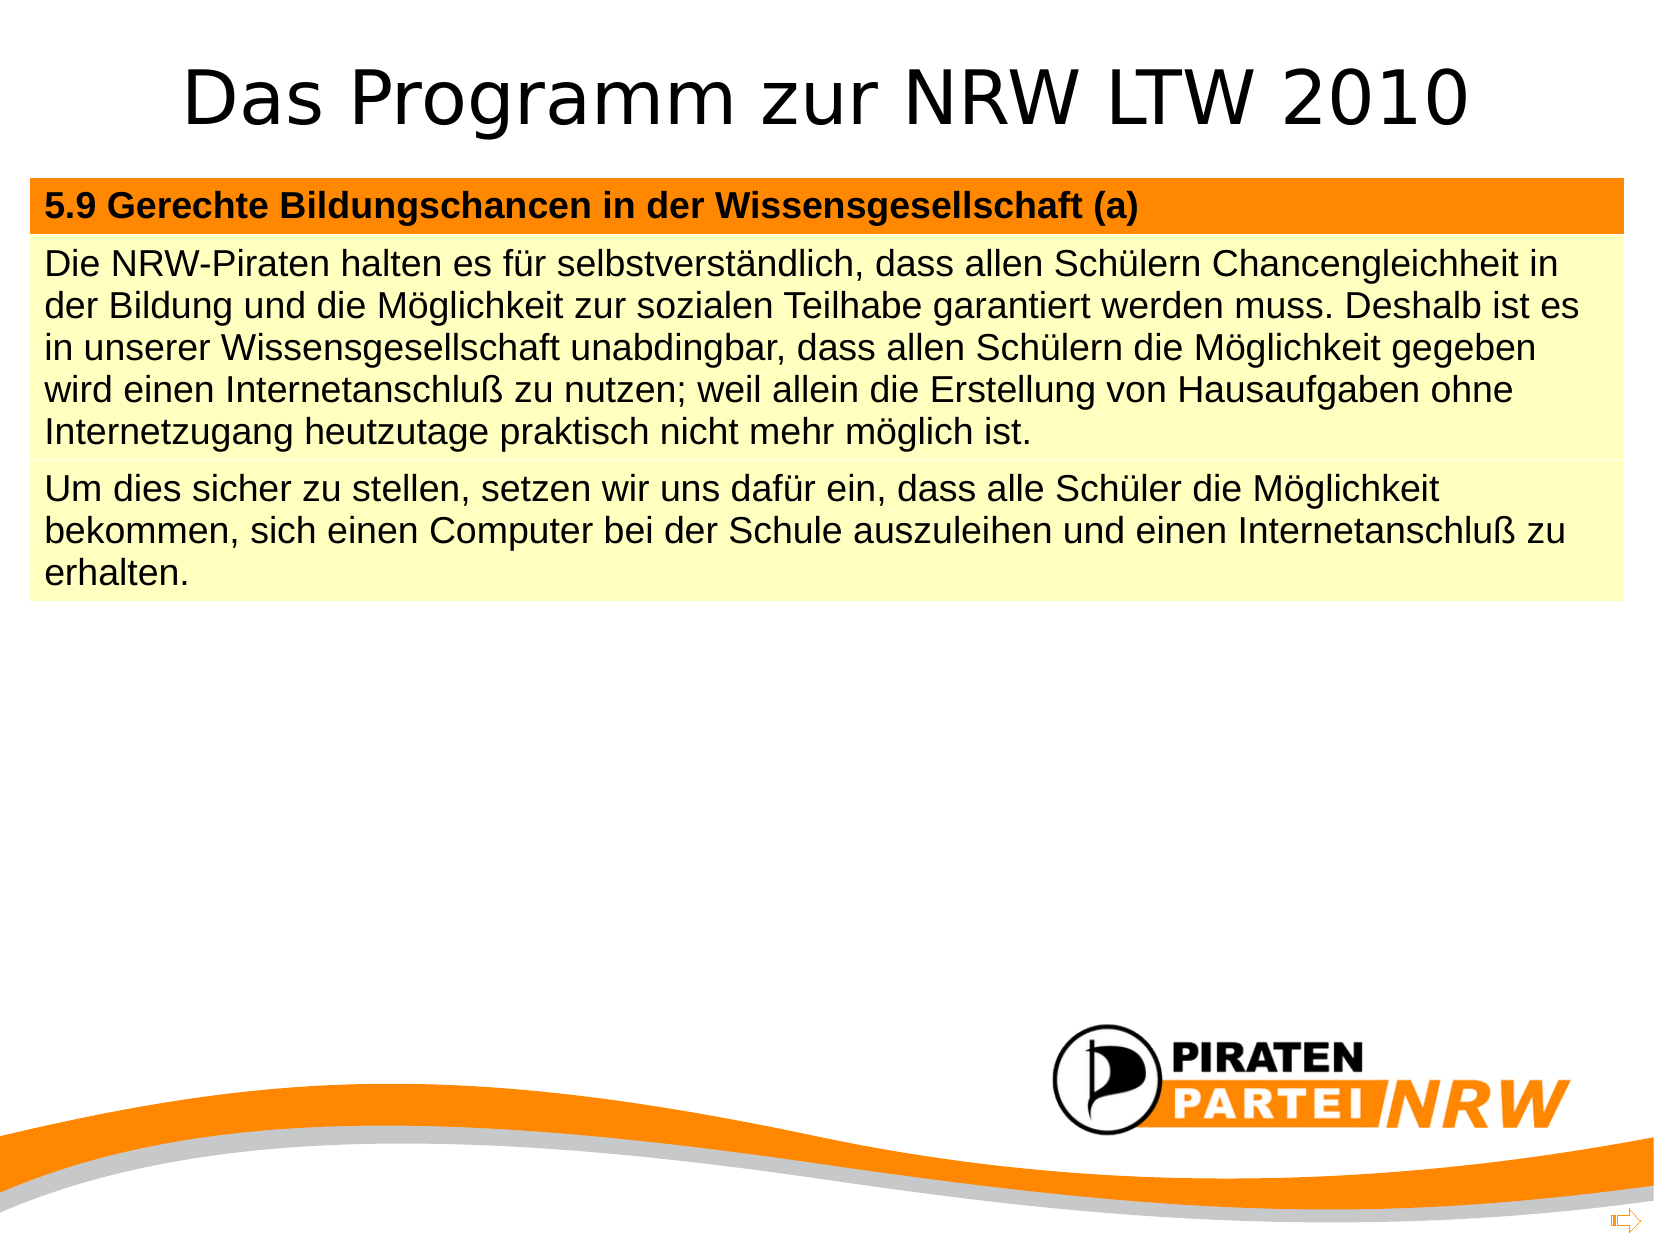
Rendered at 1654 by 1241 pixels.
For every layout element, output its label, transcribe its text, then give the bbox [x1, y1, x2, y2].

title Das Programm zur NRW LTW 2010 [82, 54, 1571, 143]
table_cell Um dies sicher zu stellen, setzen wir uns dafür ein, dass alle Schüler die Möglichkeit bekommen, sich einen Computer bei der Schule auszuleihen und einen Internetanschluß zu erhalten. [30, 461, 1624, 601]
picture [1045, 1021, 1579, 1140]
table_header 5.9 Gerechte Bildungschancen in der Wissensgesellschaft (a) [30, 178, 1624, 234]
table_cell Die NRW-Piraten halten es für selbstverständlich, dass allen Schülern Chancengleichheit in der Bildung und die Möglichkeit zur sozialen Teilhabe garantiert werden muss. Deshalb ist es in unserer Wissensgesellschaft unabdingbar, dass allen Schülern die Möglichkeit gegeben wird einen Internetanschluß zu nutzen; weil allein die Erstellung von Hausaufgaben ohne Internetzugang heutzutage praktisch nicht mehr möglich ist. [30, 235, 1624, 460]
